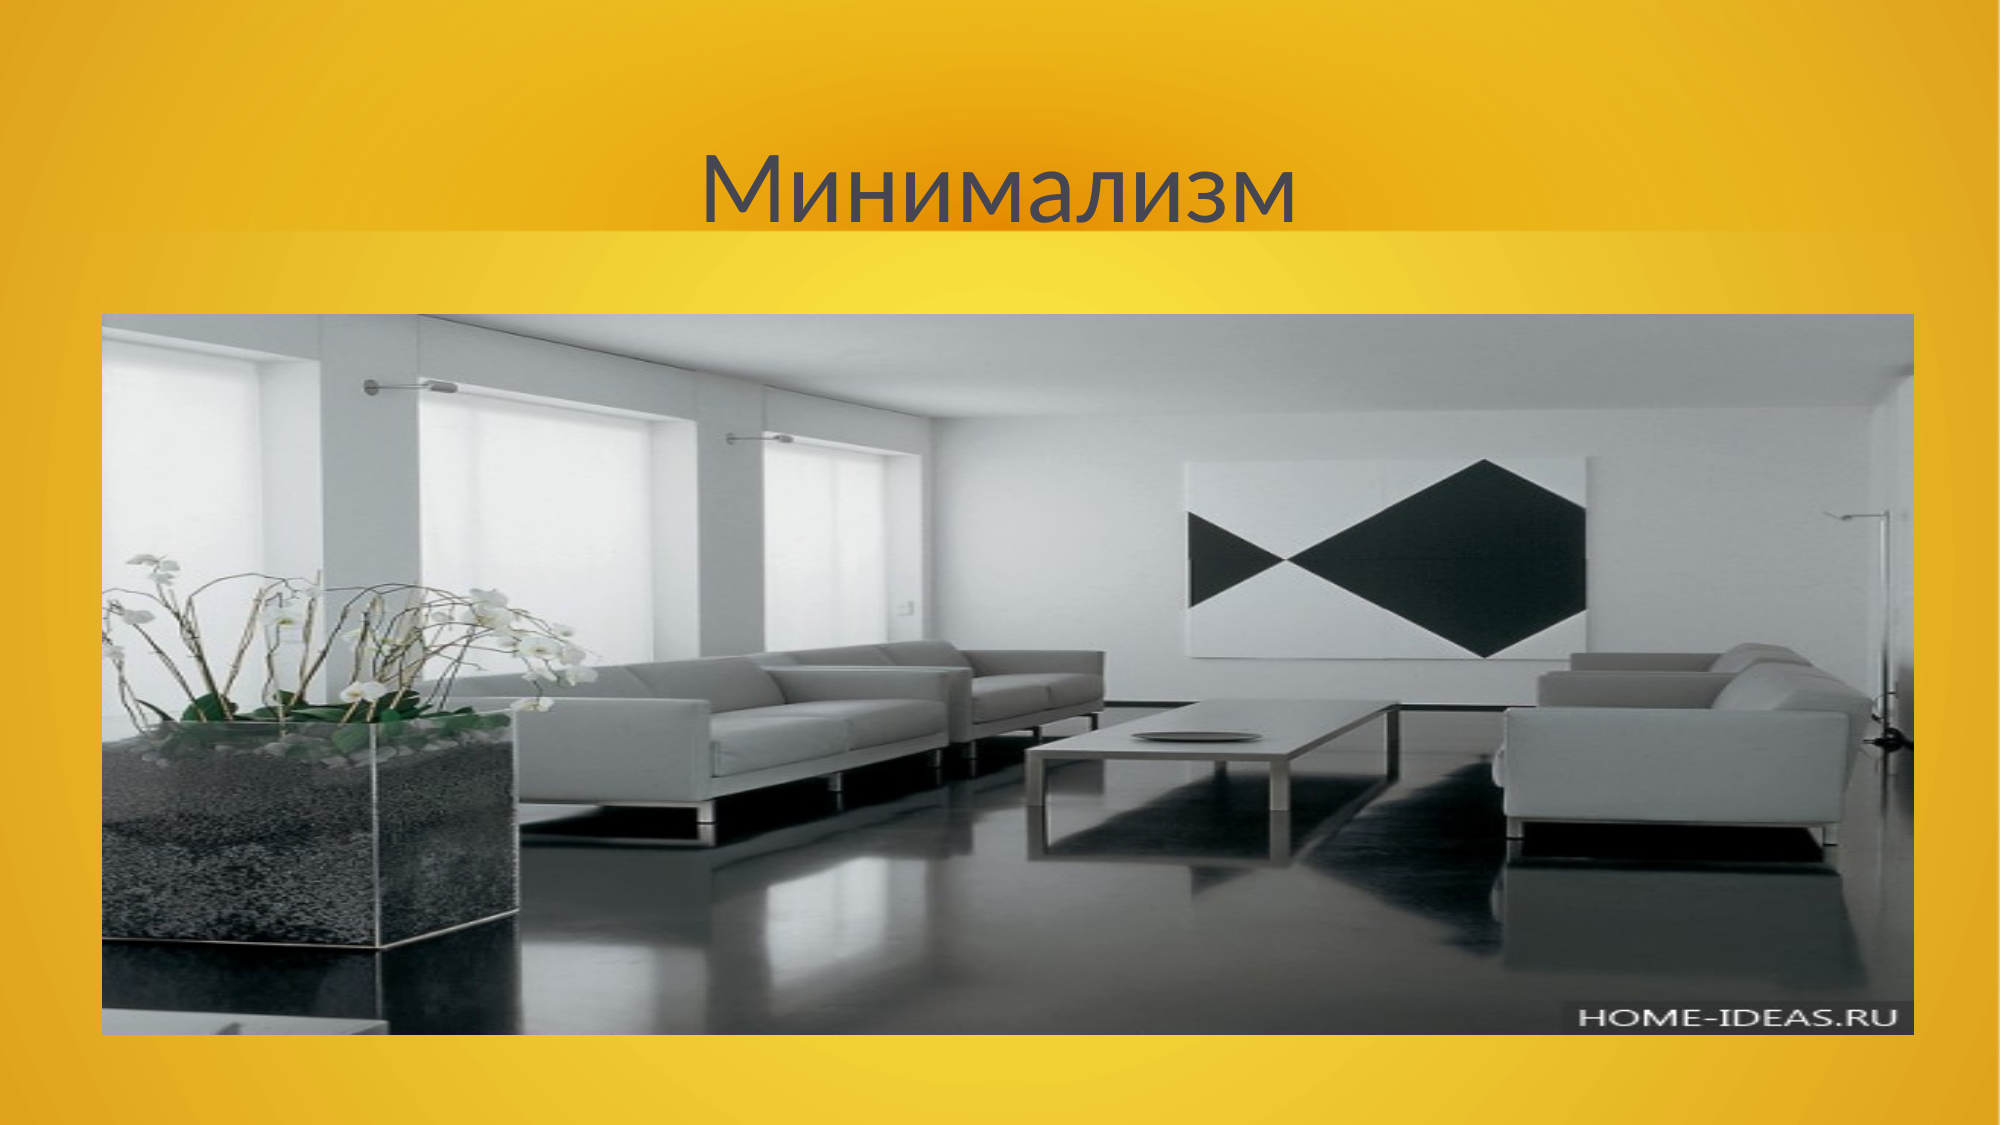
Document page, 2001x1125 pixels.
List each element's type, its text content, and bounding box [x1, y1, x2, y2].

text_box Минимализм [99, 115, 1900, 244]
picture [0, 0, 2000, 1125]
